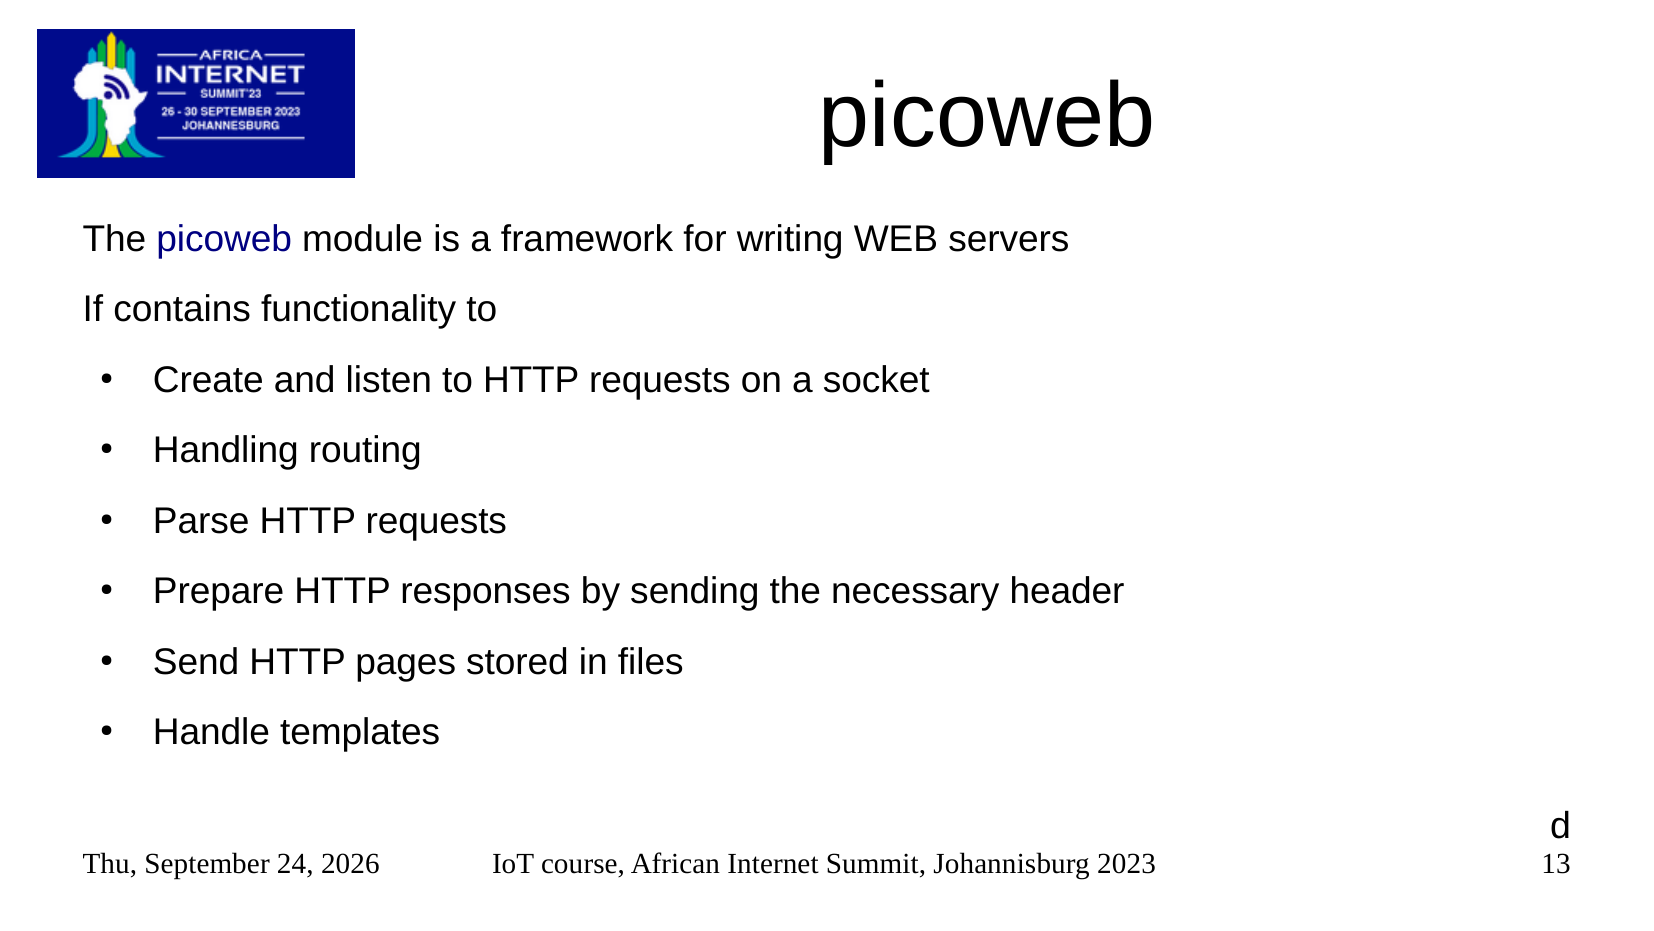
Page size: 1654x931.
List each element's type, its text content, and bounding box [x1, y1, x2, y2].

picture [37, 29, 355, 178]
title picoweb [403, 37, 1571, 193]
text_box d [1535, 797, 1586, 855]
list The picoweb module is a framework for writing WEB servers If contains functionality to Create and listen to HTTP requests on a socket Handling routing Parse HTTP requests Prepare HTTP responses by sending the necessary header Send HTTP pages stored in files Handle templates [82, 217, 1571, 758]
